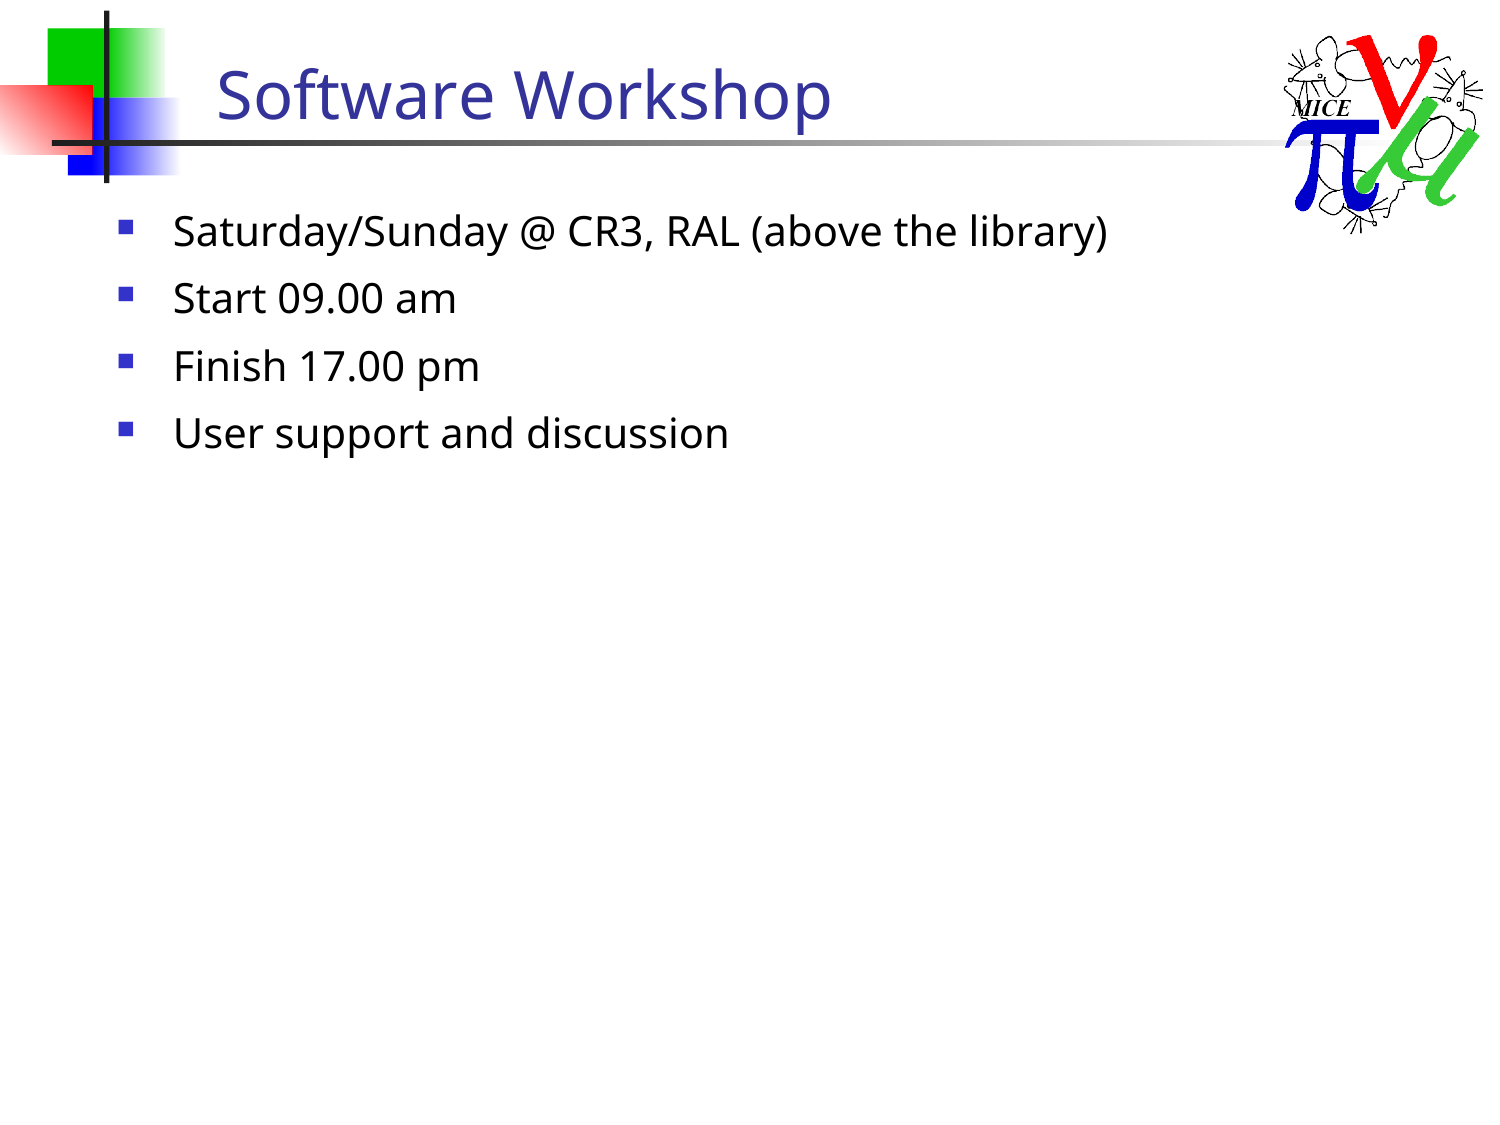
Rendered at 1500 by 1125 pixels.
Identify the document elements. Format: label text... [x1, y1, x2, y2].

picture [1264, 5, 1500, 251]
title Software Workshop [216, 0, 1441, 188]
list Saturday/Sunday @ CR3, RAL (above the library) Start 09.00 am Finish 17.00 pm User support and discussion [116, 201, 1392, 427]
